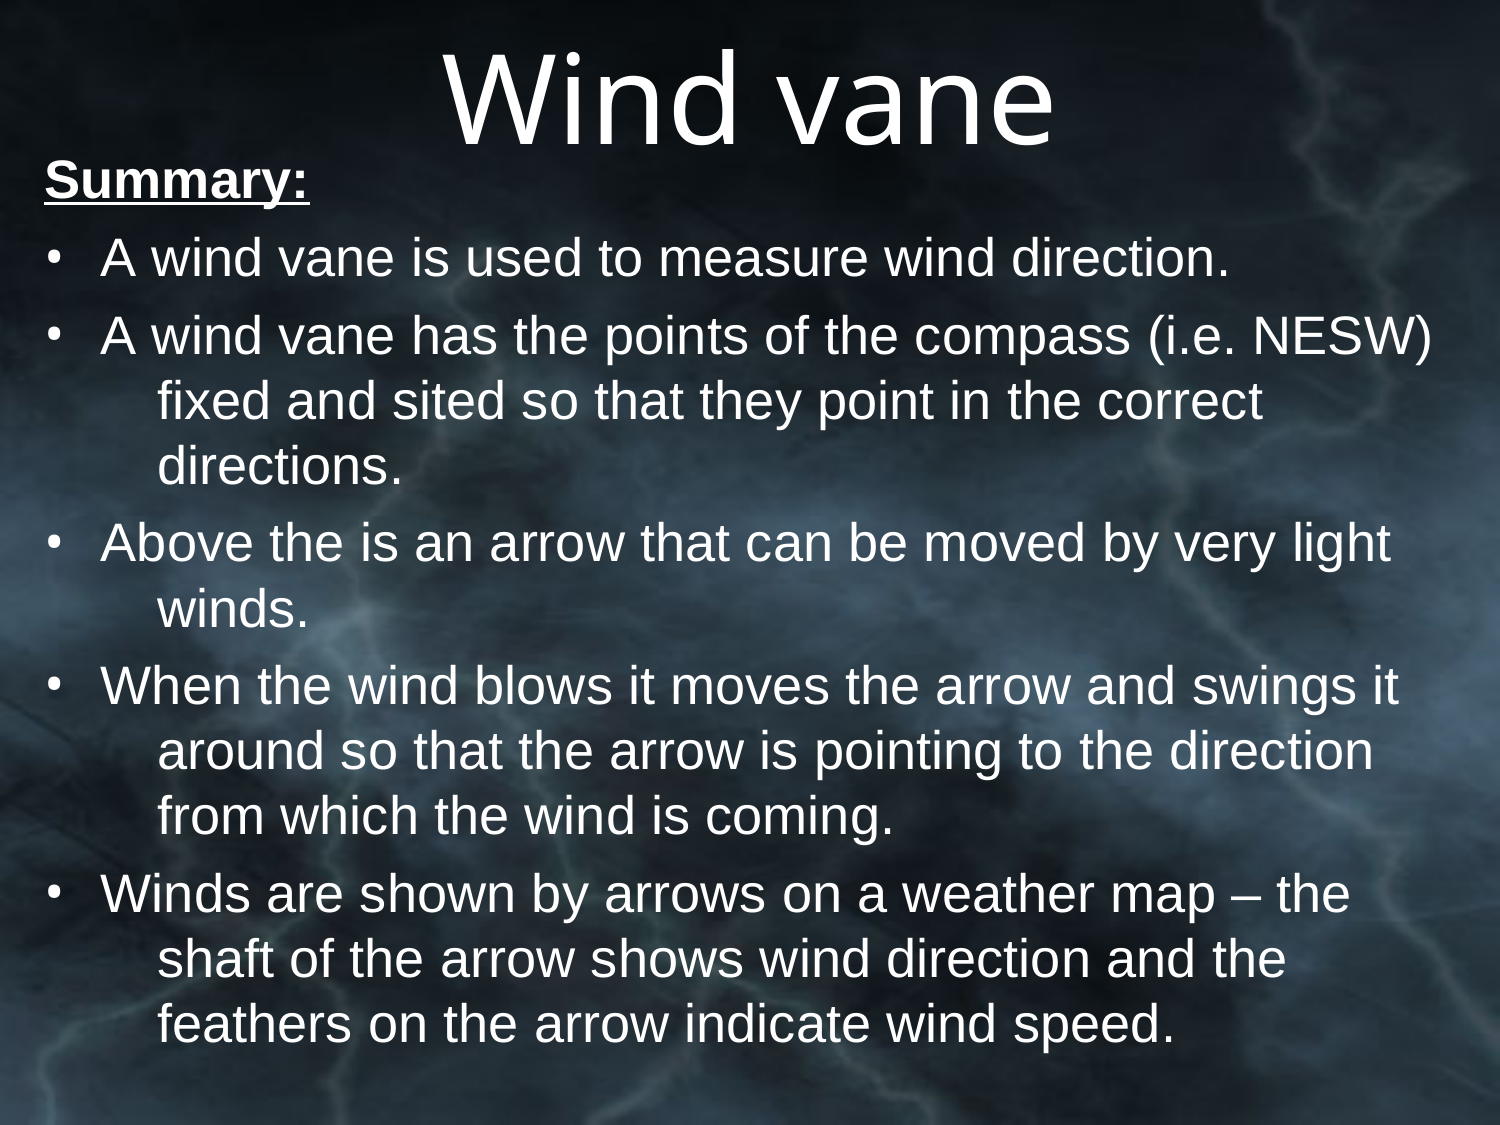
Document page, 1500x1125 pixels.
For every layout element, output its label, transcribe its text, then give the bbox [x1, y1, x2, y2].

title Wind vane [112, 1, 1388, 137]
list Summary: A wind vane is used to measure wind direction. A wind vane has the points of the compass (i.e. NESW) fixed and sited so that they point in the correct directions. Above the is an arrow that can be moved by very light winds. When the wind blows it moves the arrow and swings it around so that the arrow is pointing to the direction from which the wind is coming. Winds are shown by arrows on a weather map – the shaft of the arrow shows wind direction and the feathers on the arrow indicate wind speed. [29, 137, 1471, 1125]
